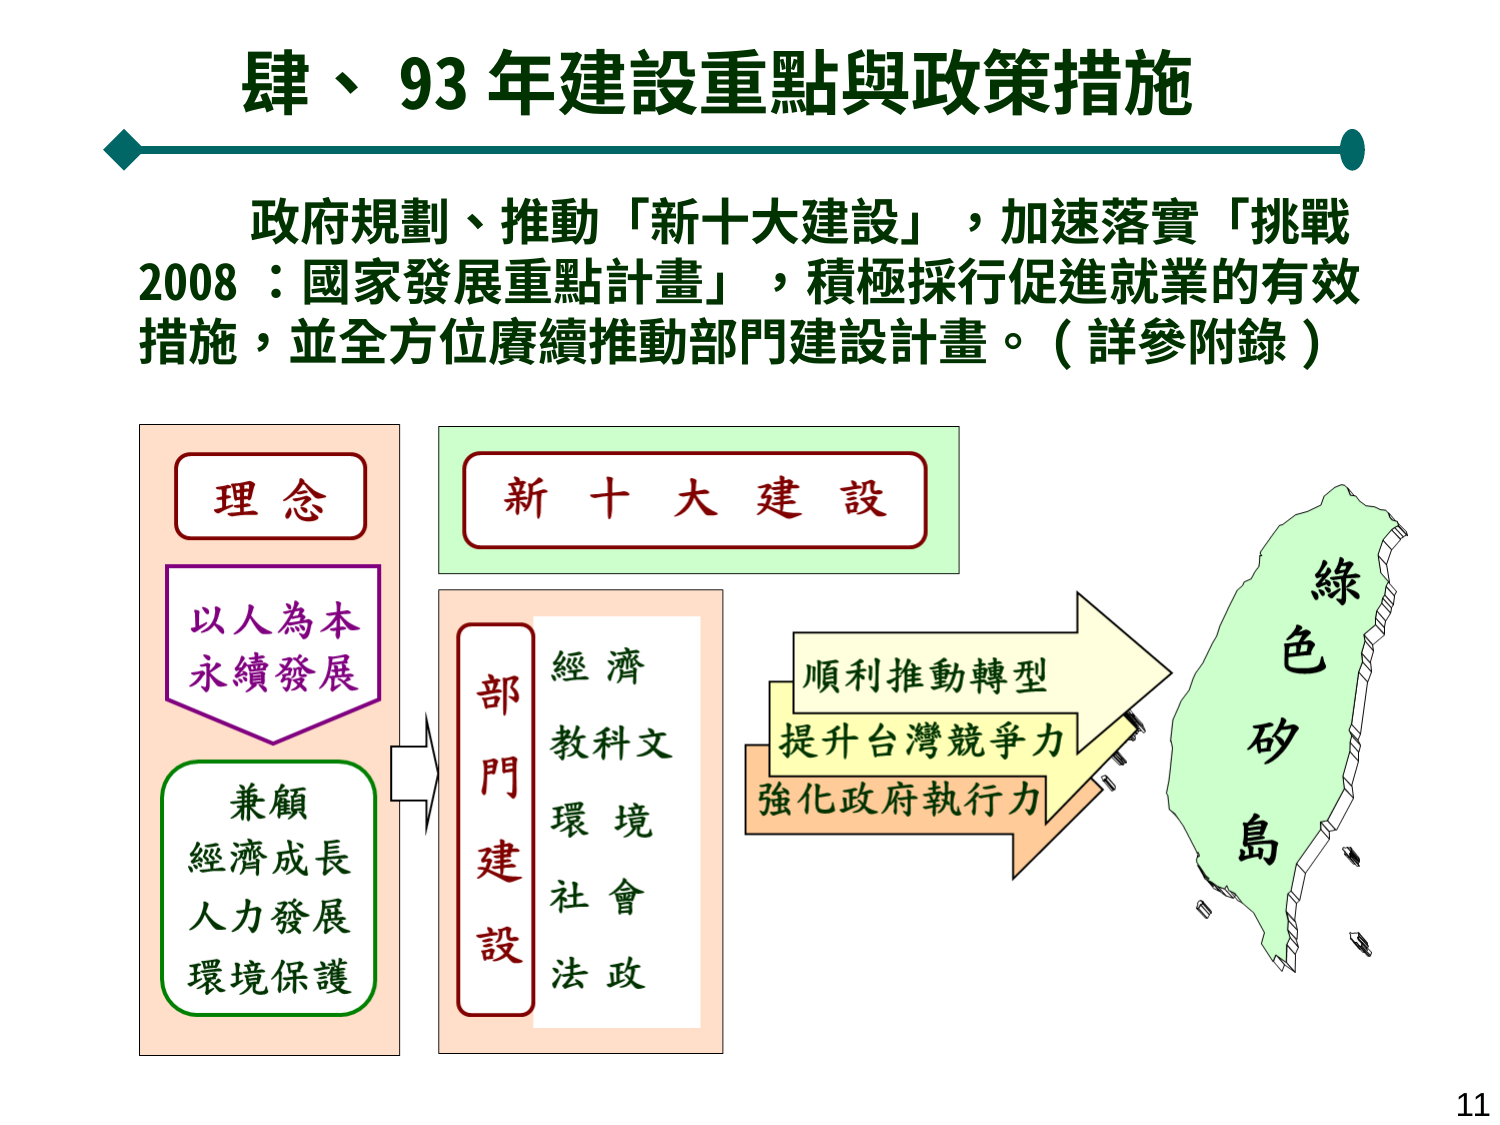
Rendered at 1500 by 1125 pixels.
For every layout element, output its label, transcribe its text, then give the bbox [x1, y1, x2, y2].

picture [139, 424, 1408, 1056]
text_box 政府規劃、推動「新十大建設」，加速落實「挑戰2008：國家發展重點計畫」，積極採行促進就業的有效措施，並全方位賡續推動部門建設計畫。(詳參附錄) [123, 182, 1377, 386]
text_box 肆、93年建設重點與政策措施 [11, 30, 1424, 132]
